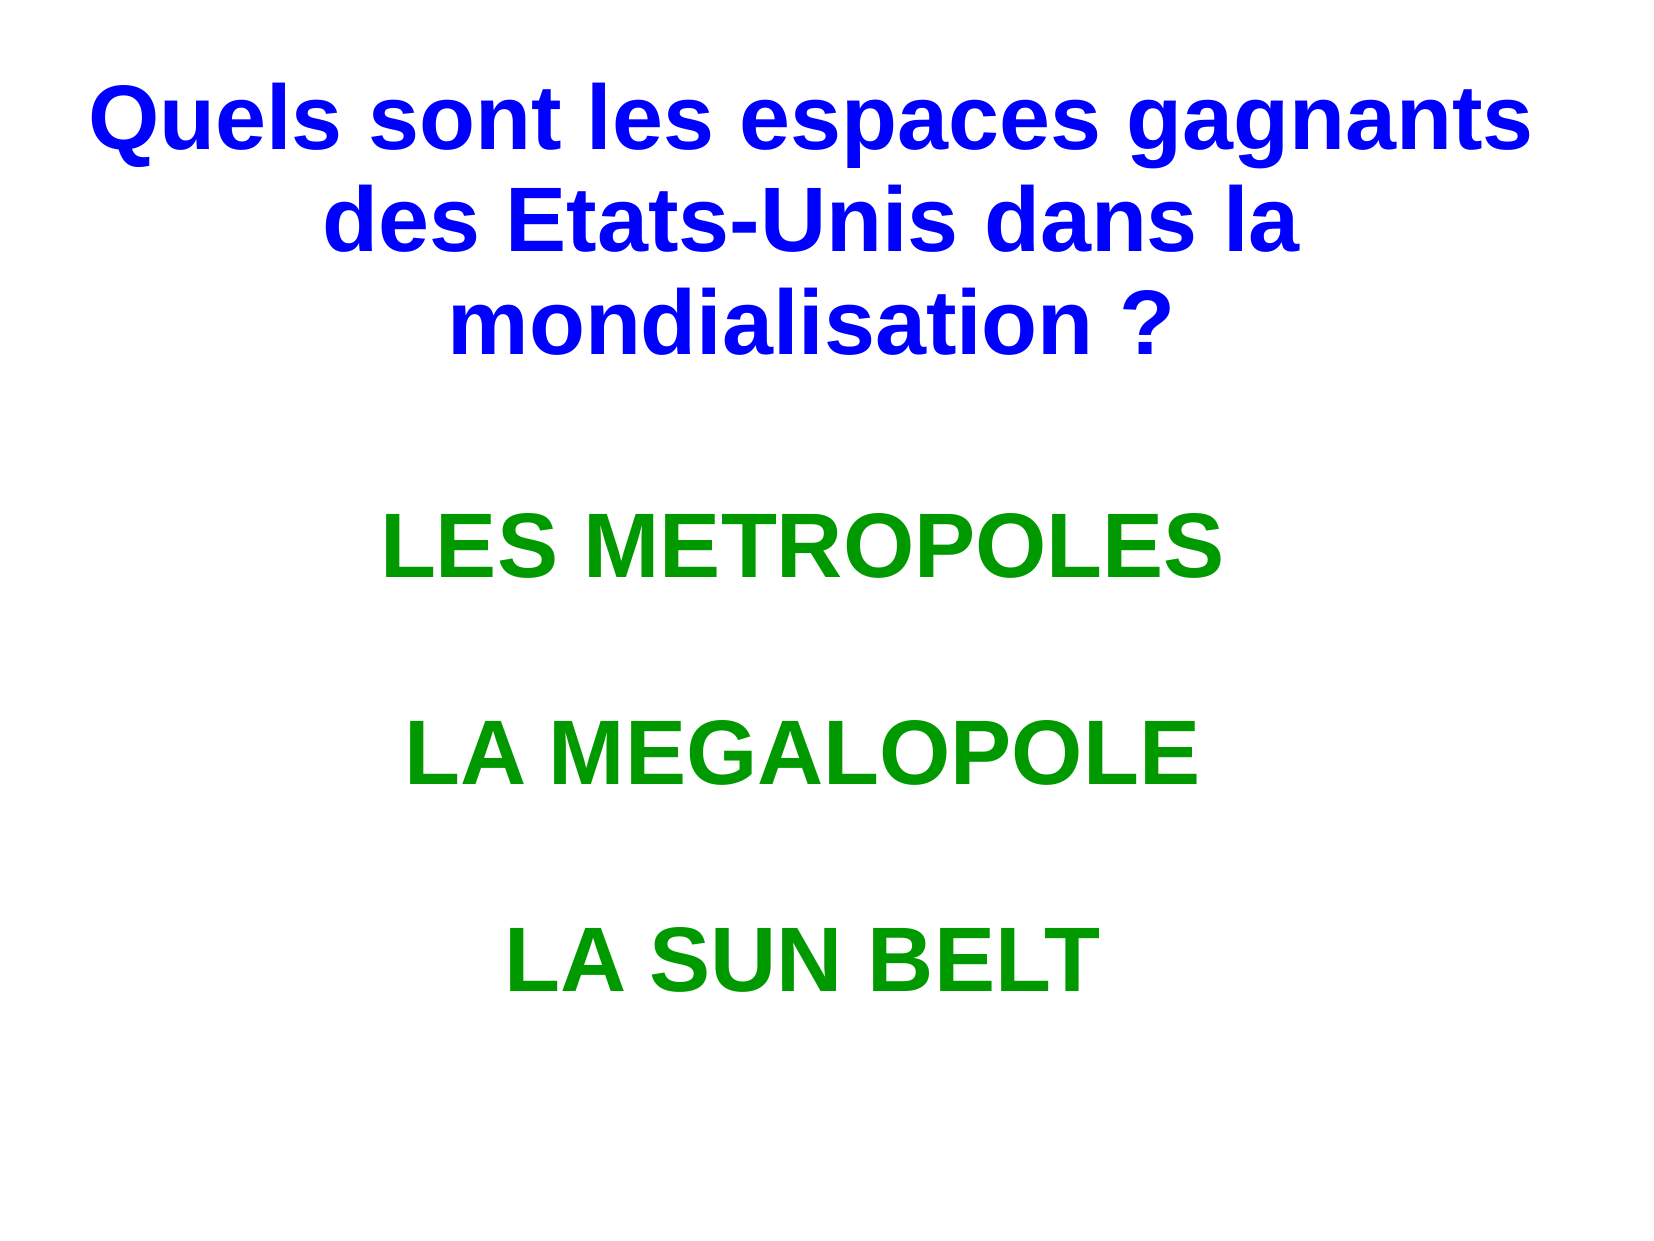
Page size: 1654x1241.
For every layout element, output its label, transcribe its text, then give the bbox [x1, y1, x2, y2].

title LES METROPOLES [59, 442, 1548, 649]
title LA MEGALOPOLE [59, 649, 1548, 855]
title LA SUN BELT [59, 855, 1548, 1063]
text_box Quels sont les espaces gagnants des Etats-Unis dans la mondialisation ? [29, 59, 1595, 382]
